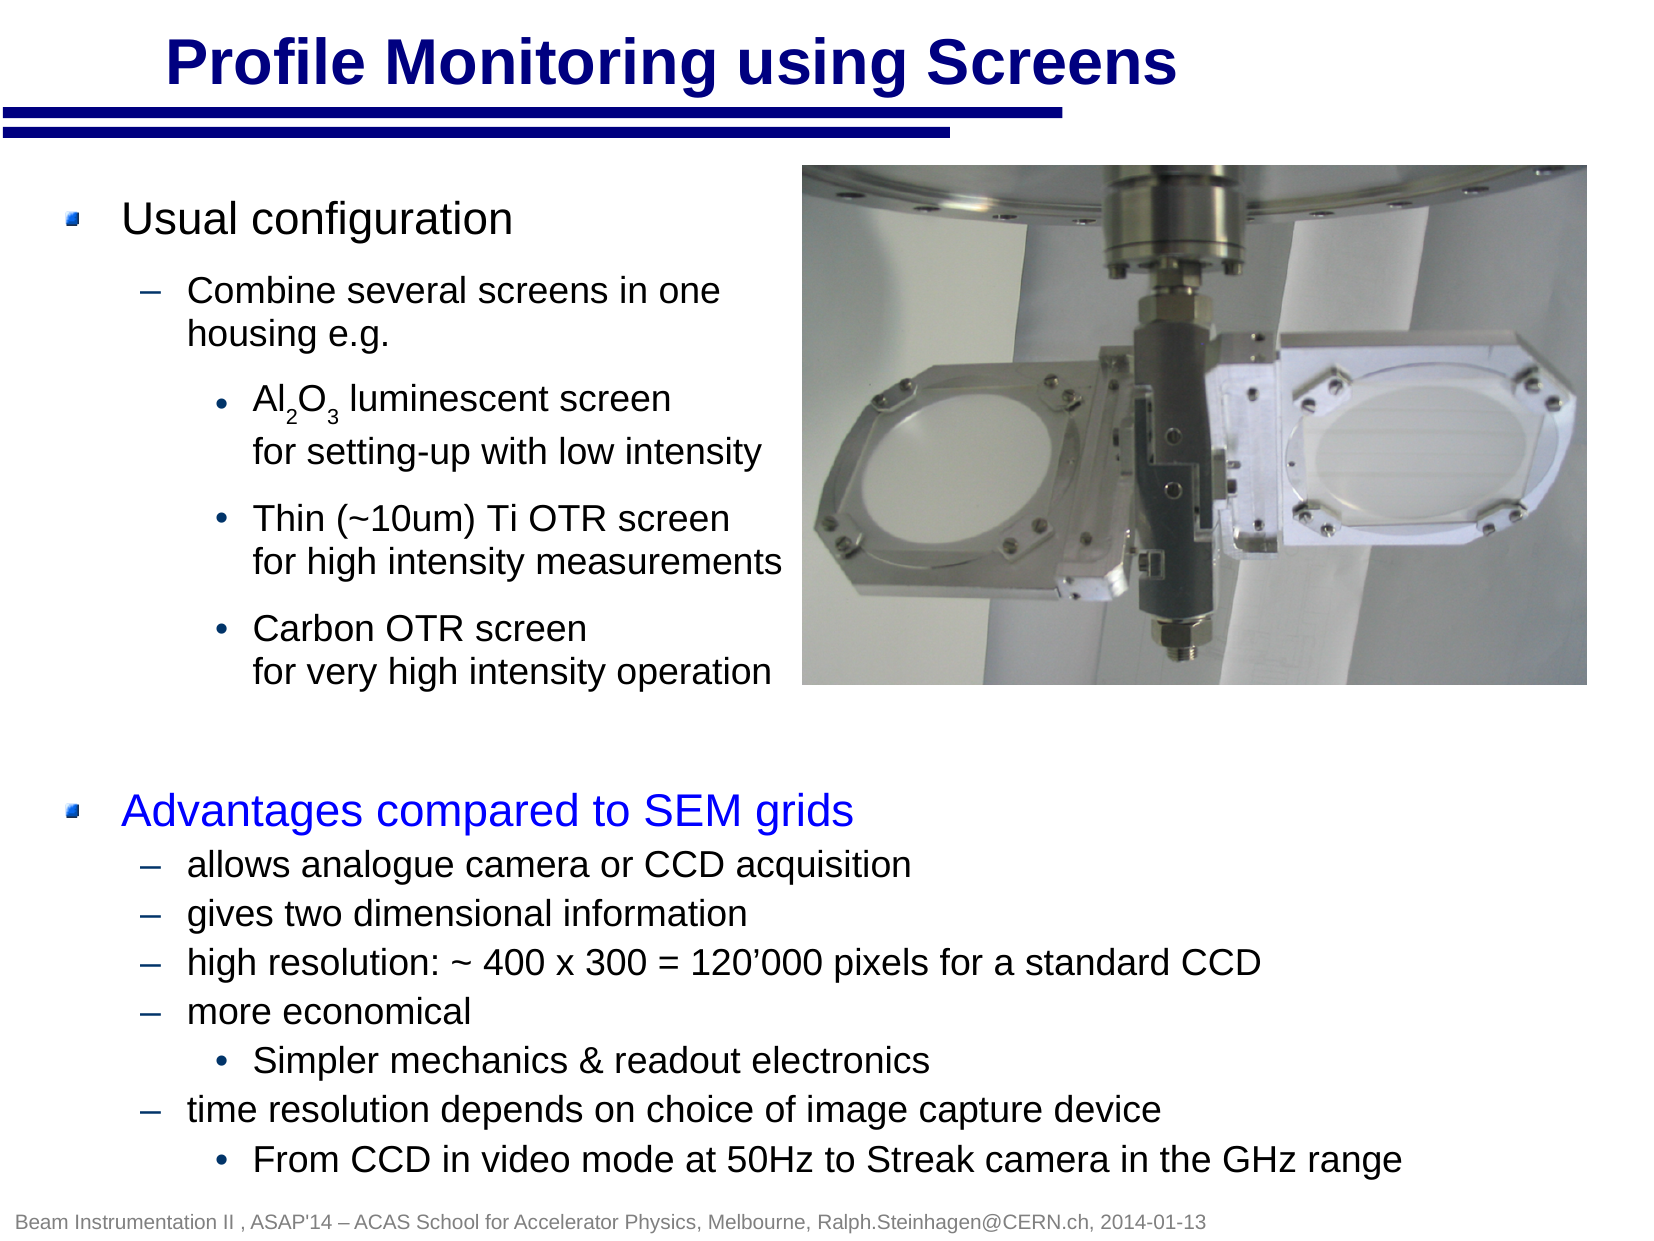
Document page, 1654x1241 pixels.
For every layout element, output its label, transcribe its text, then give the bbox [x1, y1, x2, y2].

title Profile Monitoring using Screens [165, 0, 1323, 124]
picture [802, 165, 1587, 685]
list Usual configuration Combine several screens in one housing e.g. Al2O3 luminescent screen for setting-up with low intensity Thin (~10um) Ti OTR screen for high intensity measurements Carbon OTR screen for very high intensity operation Advantages compared to SEM grids allows analogue camera or CCD acquisition gives two dimensional information high resolution: ~ 400 x 300 = 120’000 pixels for a standard CCD more economical Simpler mechanics & readout electronics time resolution depends on choice of image capture device From CCD in video mode at 50Hz to Streak camera in the GHz range [65, 192, 1628, 1205]
